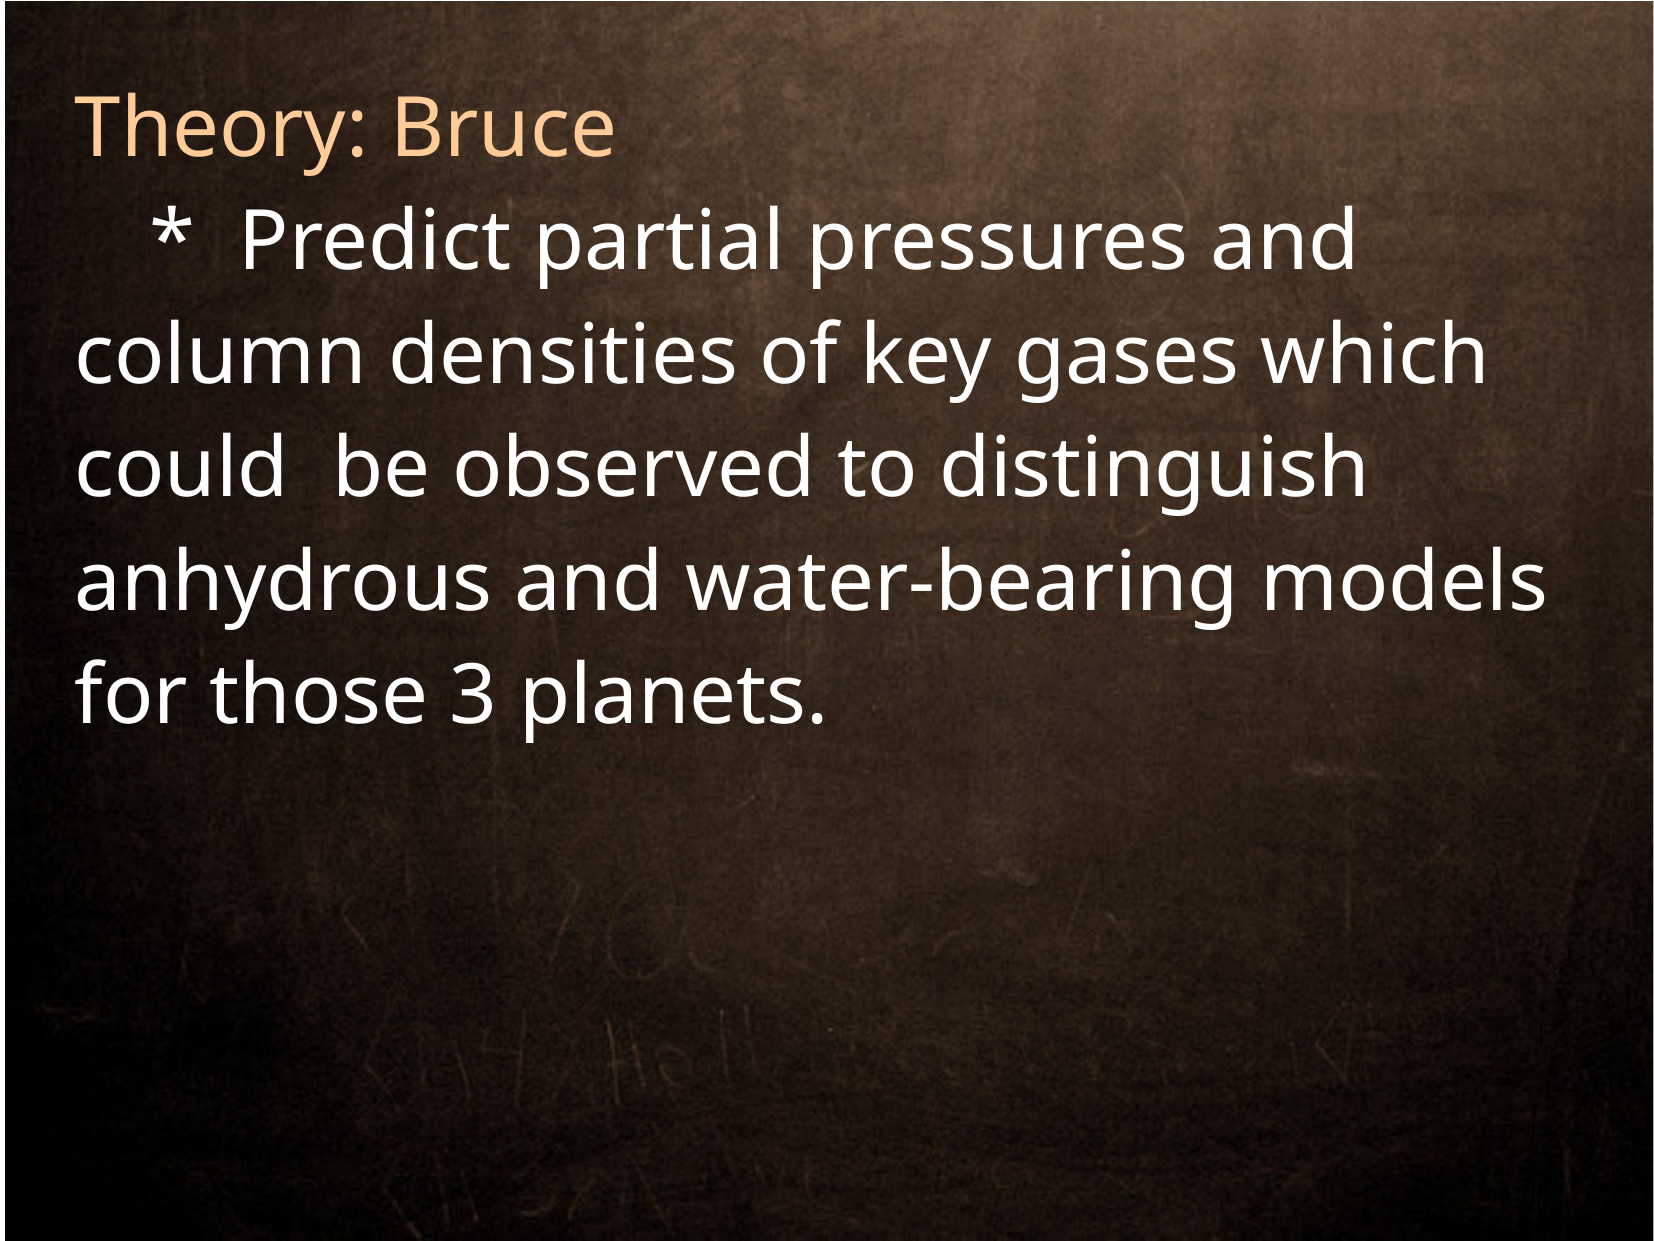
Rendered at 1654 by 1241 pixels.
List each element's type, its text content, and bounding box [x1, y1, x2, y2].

text_box Theory: Bruce * Predict partial pressures and column densities of key gases which could be observed to distinguish anhydrous and water-bearing models for those 3 planets. [60, 60, 1591, 772]
picture [5, 1, 1654, 1241]
